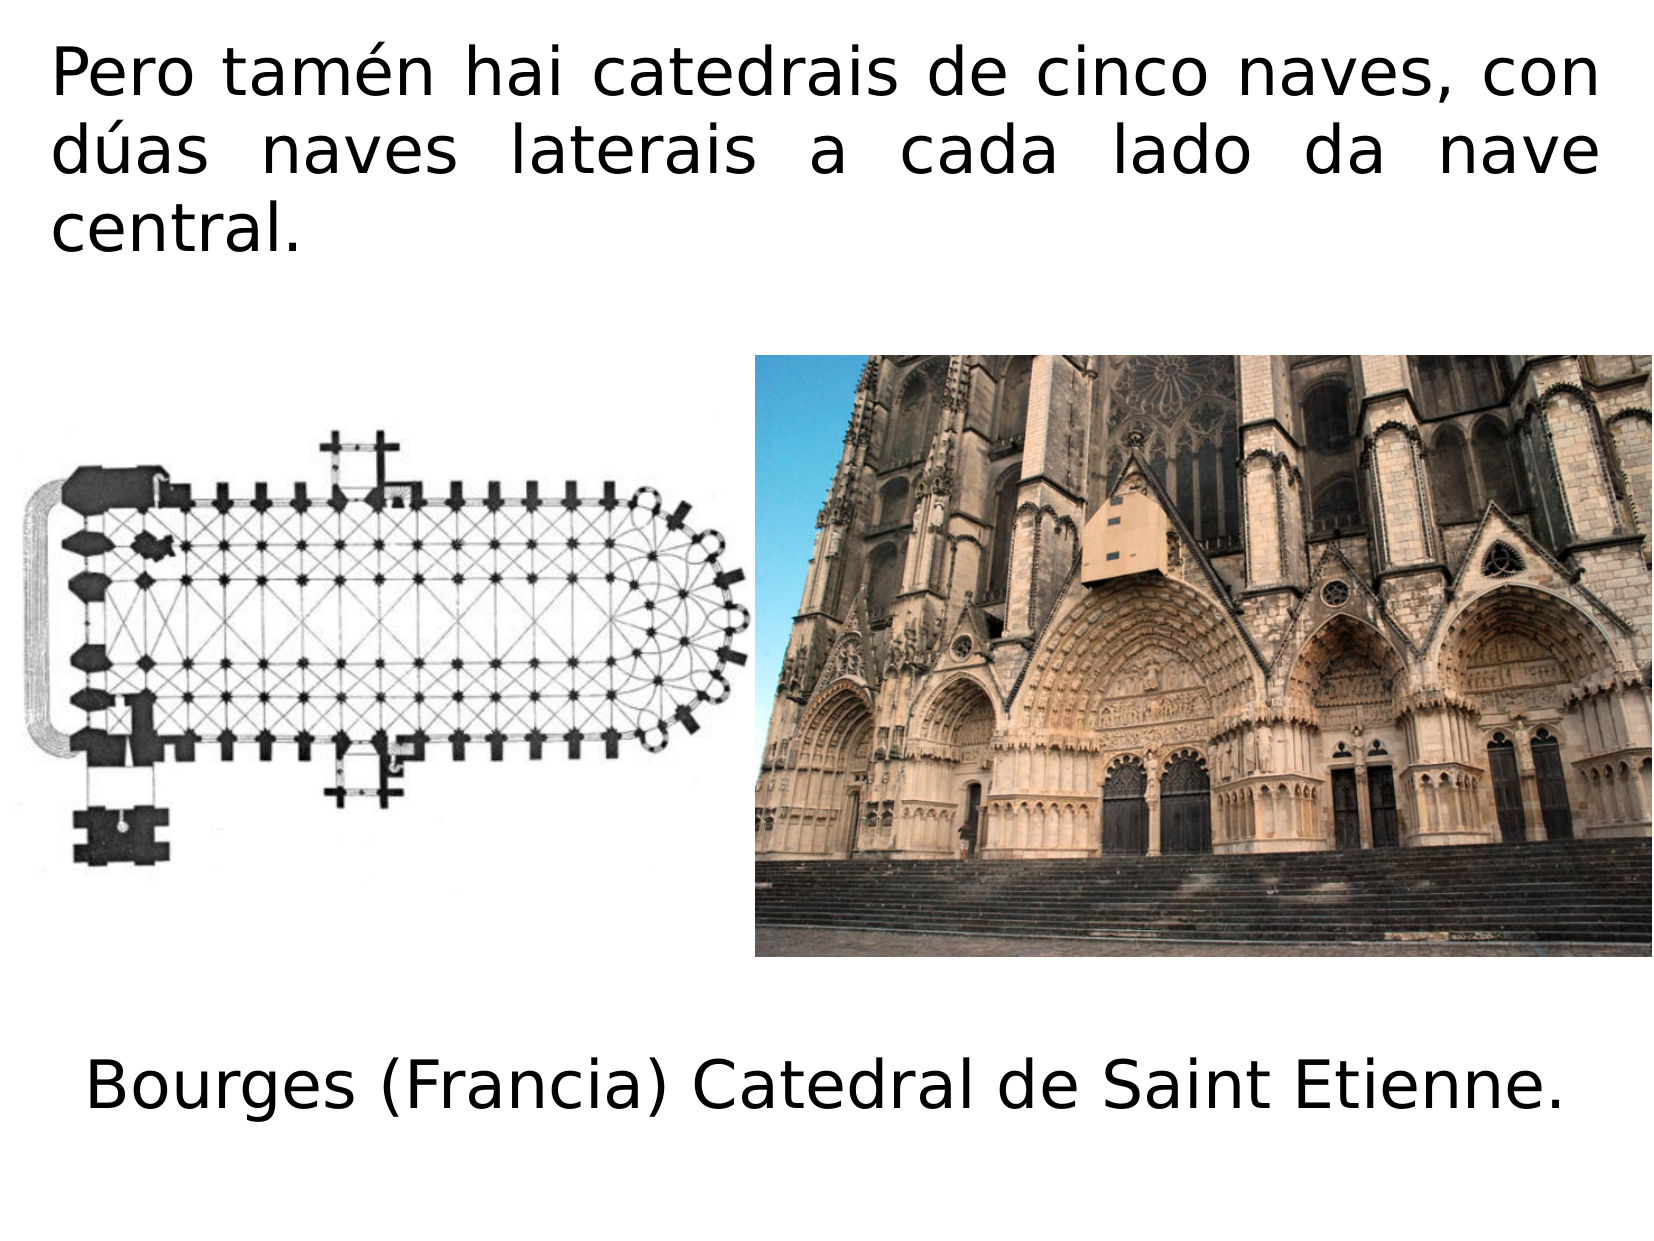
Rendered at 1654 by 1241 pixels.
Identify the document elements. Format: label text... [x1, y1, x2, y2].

text_box Pero tamén hai catedrais de cinco naves, con dúas naves laterais a cada lado da nave central. [35, 26, 1619, 275]
text_box Bourges (Francia) Catedral de Saint Etienne. [35, 1039, 1619, 1132]
picture [0, 355, 1652, 957]
